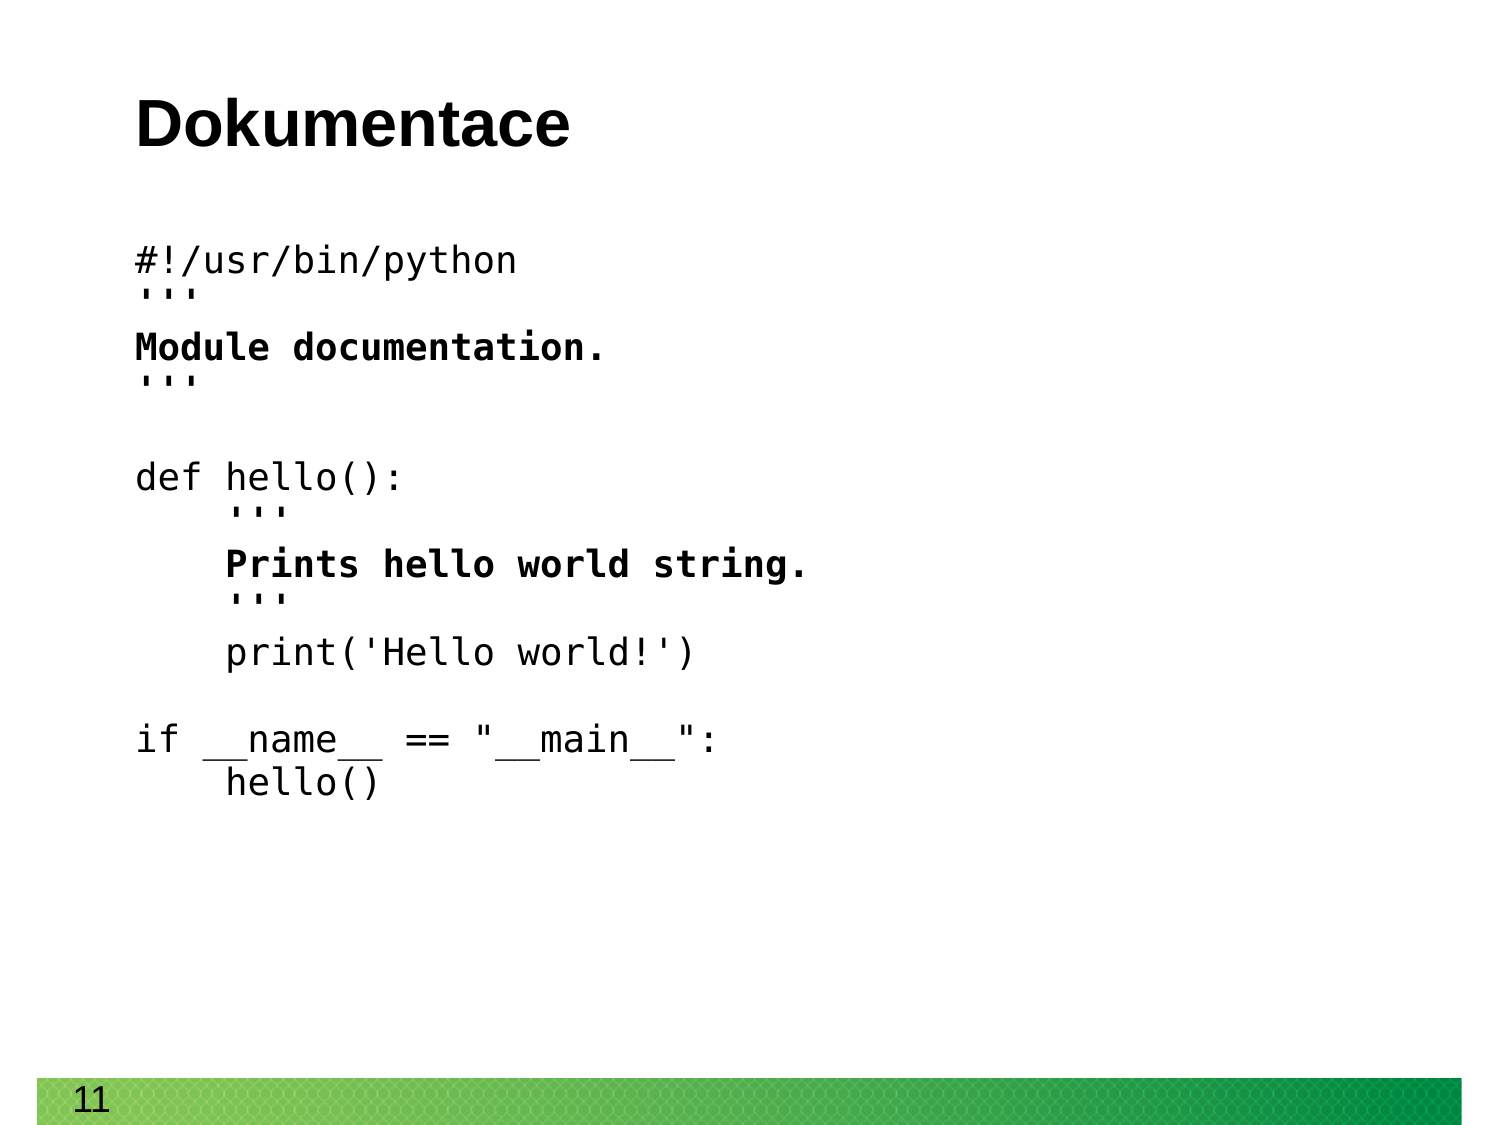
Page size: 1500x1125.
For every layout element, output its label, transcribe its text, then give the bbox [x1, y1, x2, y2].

list #!/usr/bin/python ''' Module documentation. ''' def hello(): ''' Prints hello world string. ''' print('Hello world!') if __name__ == "__main__": hello() [135, 238, 1372, 982]
picture [36, 1078, 1462, 1125]
title Dokumentace [135, 41, 1372, 204]
